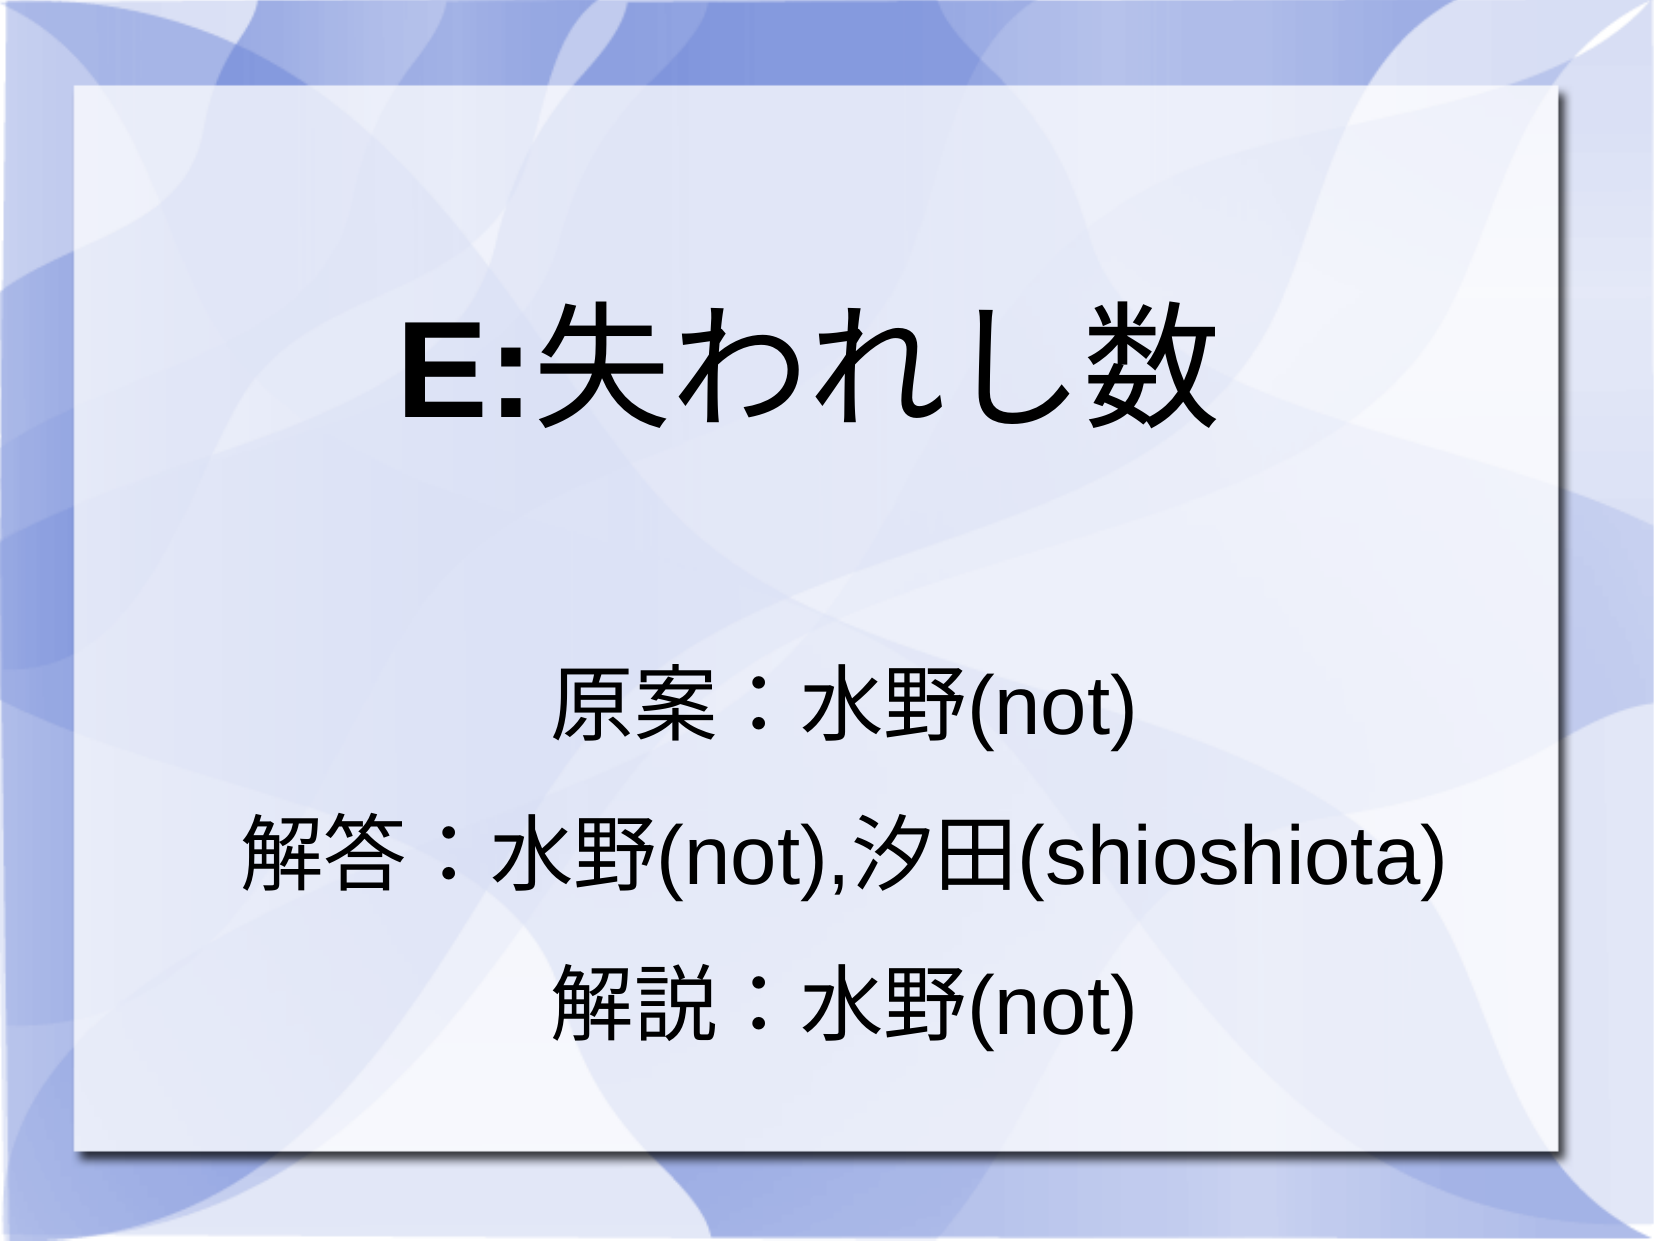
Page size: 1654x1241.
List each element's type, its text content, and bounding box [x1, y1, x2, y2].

list 原案：水野(not) 解答：水野(not),汐田(shioshiota) 解説：水野(not) [141, 637, 1477, 1241]
title E:失われし数 [82, 253, 1536, 461]
picture [0, 0, 1654, 1241]
